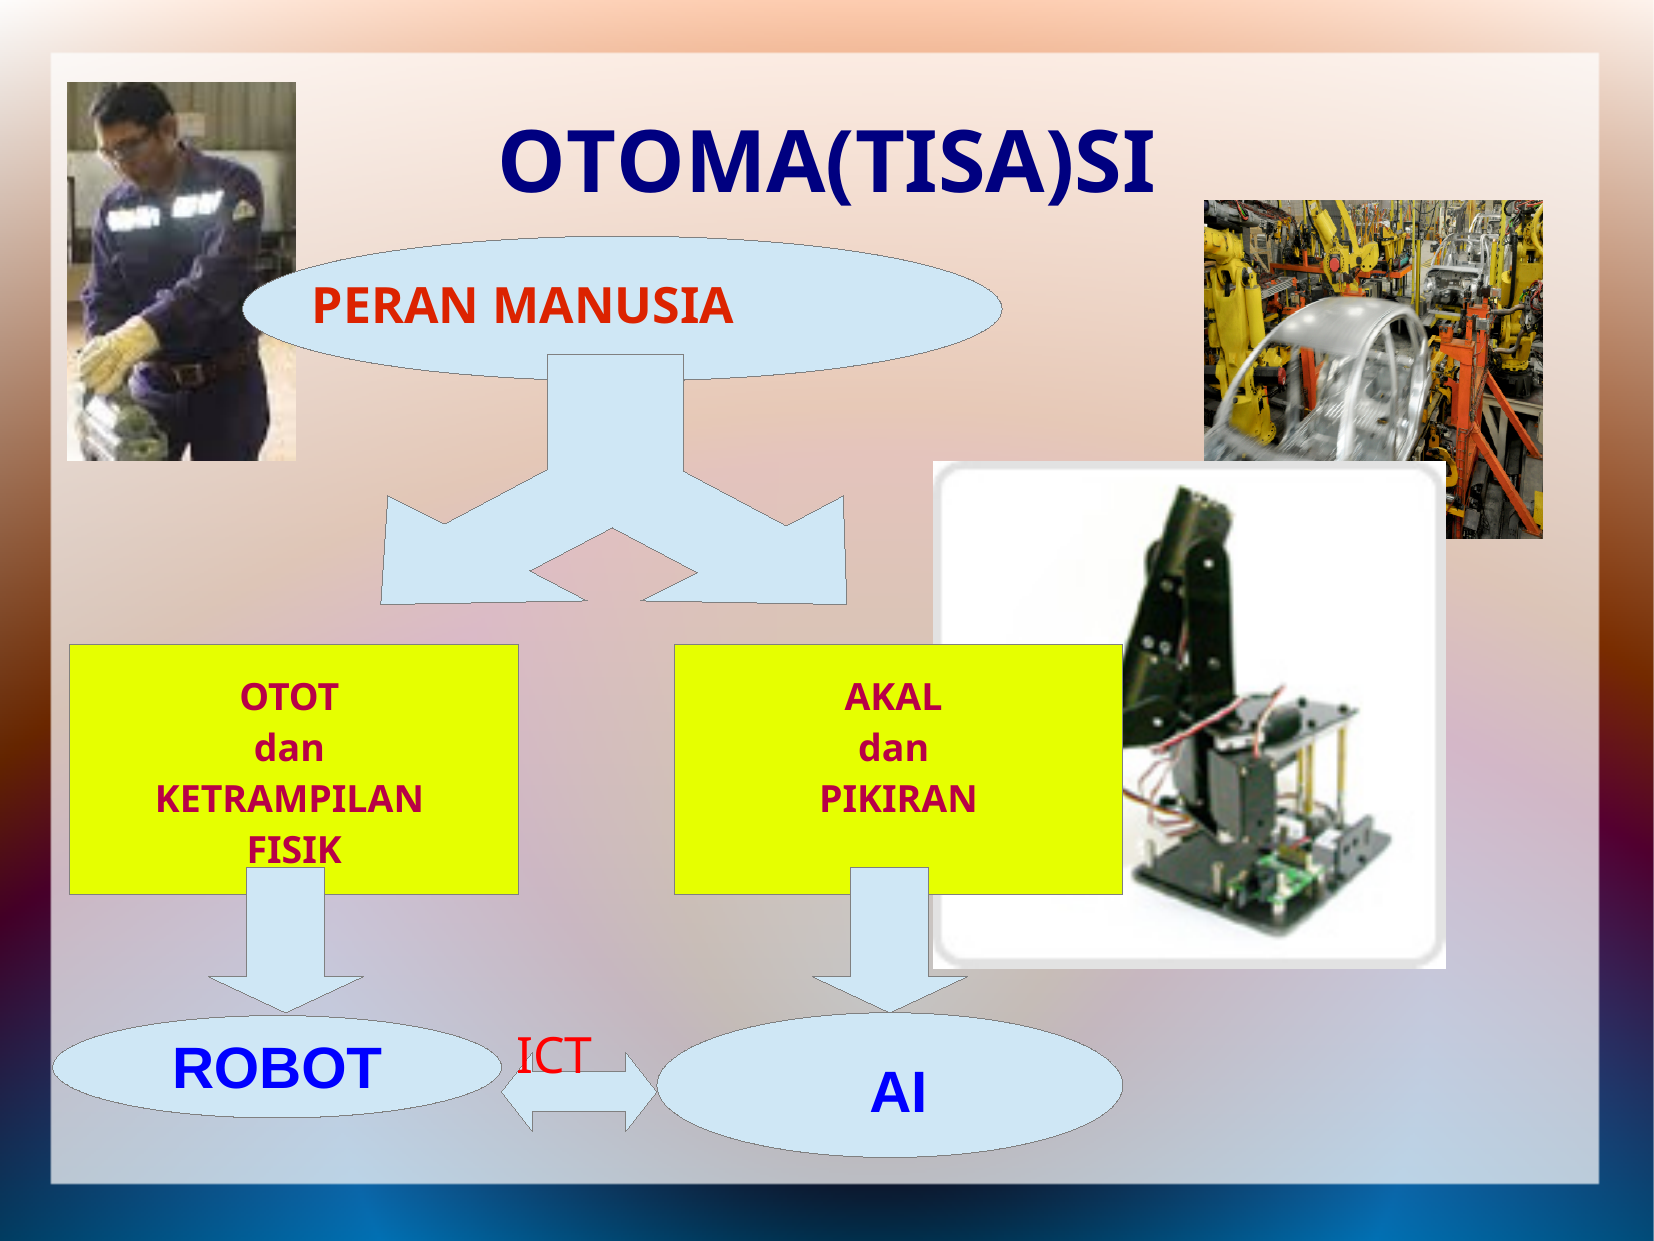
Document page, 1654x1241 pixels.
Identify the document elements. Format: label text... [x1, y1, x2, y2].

text_box [242, 271, 1003, 605]
text_box ICT [501, 1012, 653, 1094]
text_box [503, 1057, 674, 1132]
text_box AI [674, 1052, 1123, 1145]
text_box ROBOT [52, 1028, 502, 1121]
picture [0, 0, 1654, 1241]
text_box AKAL dan PIKIRAN [639, 662, 1158, 826]
title OTOMA(TISA)SI [82, 55, 1571, 263]
text_box [759, 1145, 1021, 1158]
text_box [69, 867, 519, 1013]
text_box [130, 1015, 424, 1028]
text_box [674, 644, 1123, 662]
text_box [674, 826, 1123, 1052]
text_box [331, 236, 914, 262]
text_box [69, 644, 519, 662]
text_box OTOT dan KETRAMPILAN FISIK [35, 662, 554, 868]
text_box PERAN MANUSIA [296, 262, 951, 345]
